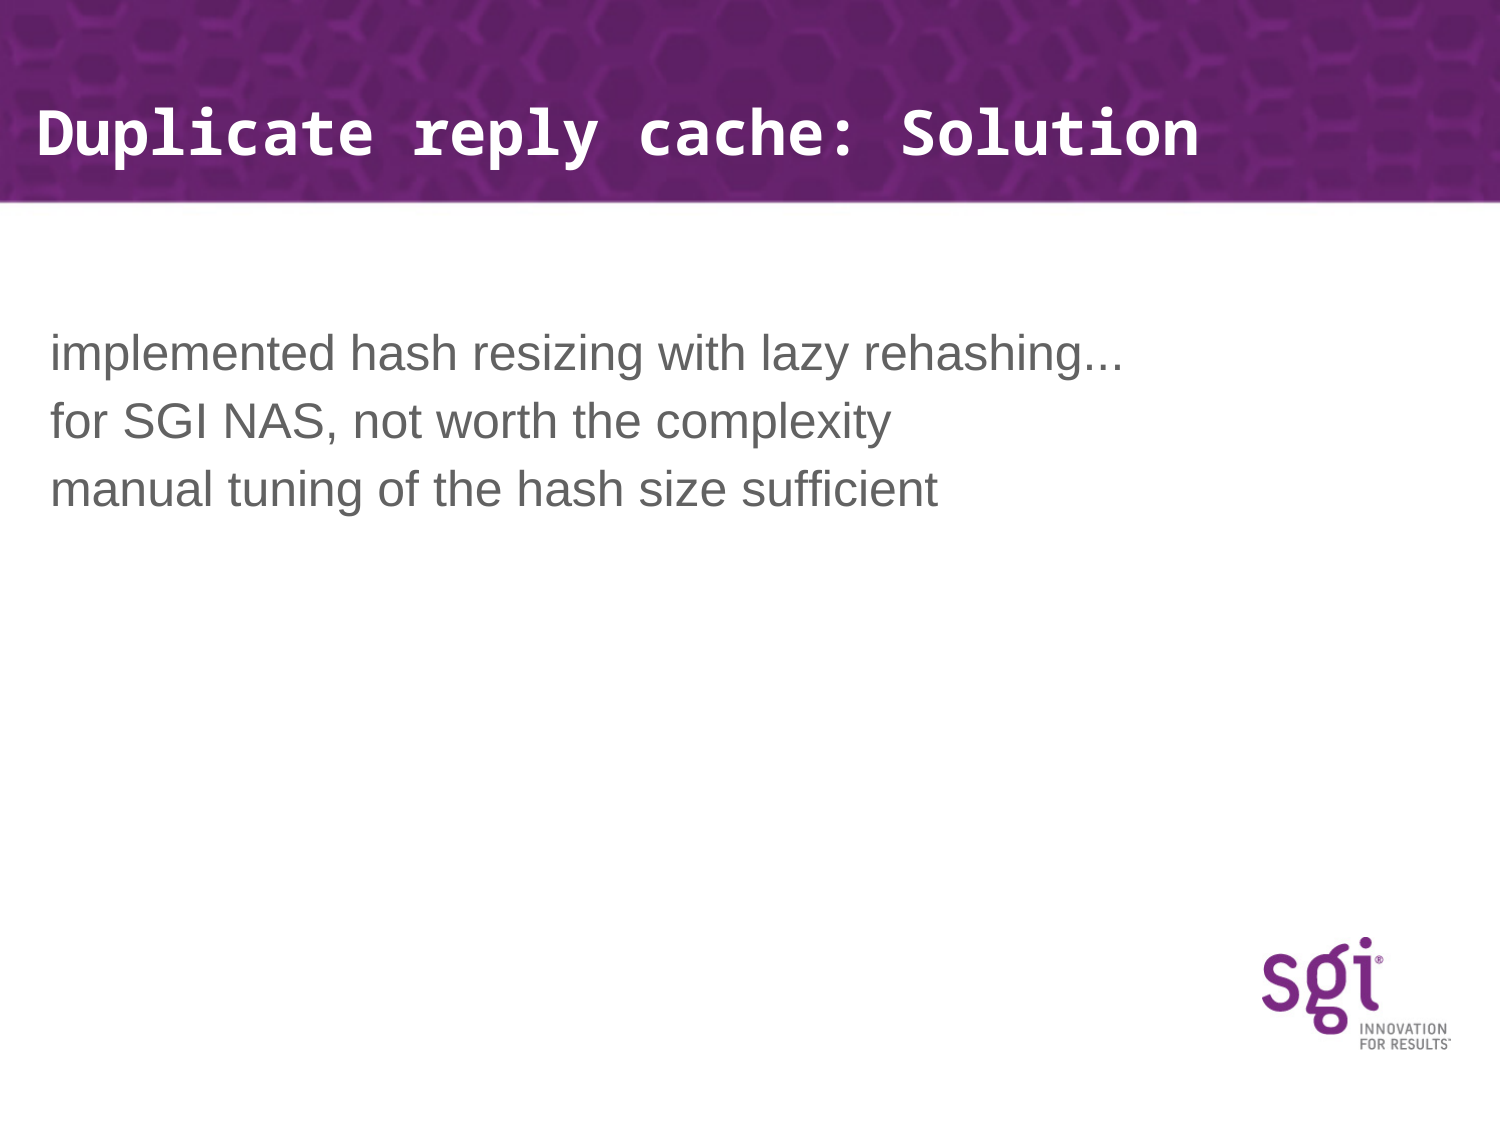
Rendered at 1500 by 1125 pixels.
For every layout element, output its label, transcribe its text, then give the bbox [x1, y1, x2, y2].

picture [0, 0, 1500, 1050]
title Duplicate reply cache: Solution [37, 37, 1313, 226]
list implemented hash resizing with lazy rehashing... for SGI NAS, not worth the complexity manual tuning of the hash size sufficient [50, 324, 1326, 848]
